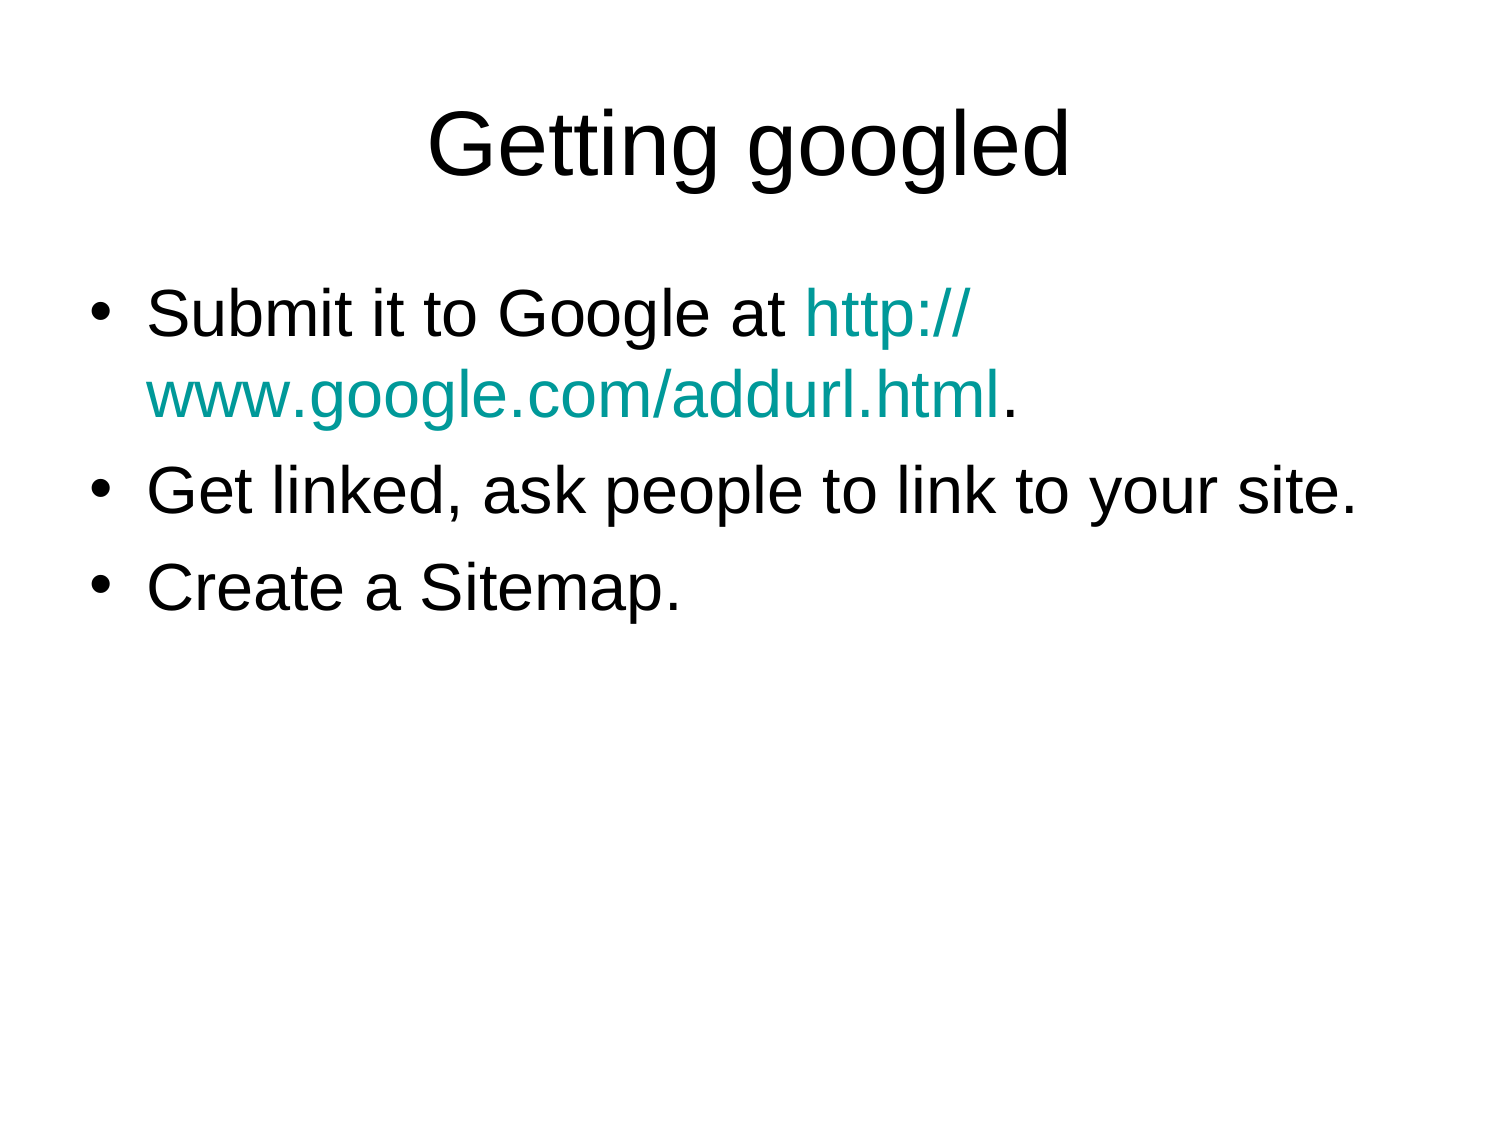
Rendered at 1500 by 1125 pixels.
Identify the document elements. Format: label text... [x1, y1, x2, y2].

title Getting googled [75, 45, 1426, 233]
list Submit it to Google at http://www.google.com/addurl.html. Get linked, ask people to link to your site. Create a Sitemap. [75, 262, 1426, 1005]
